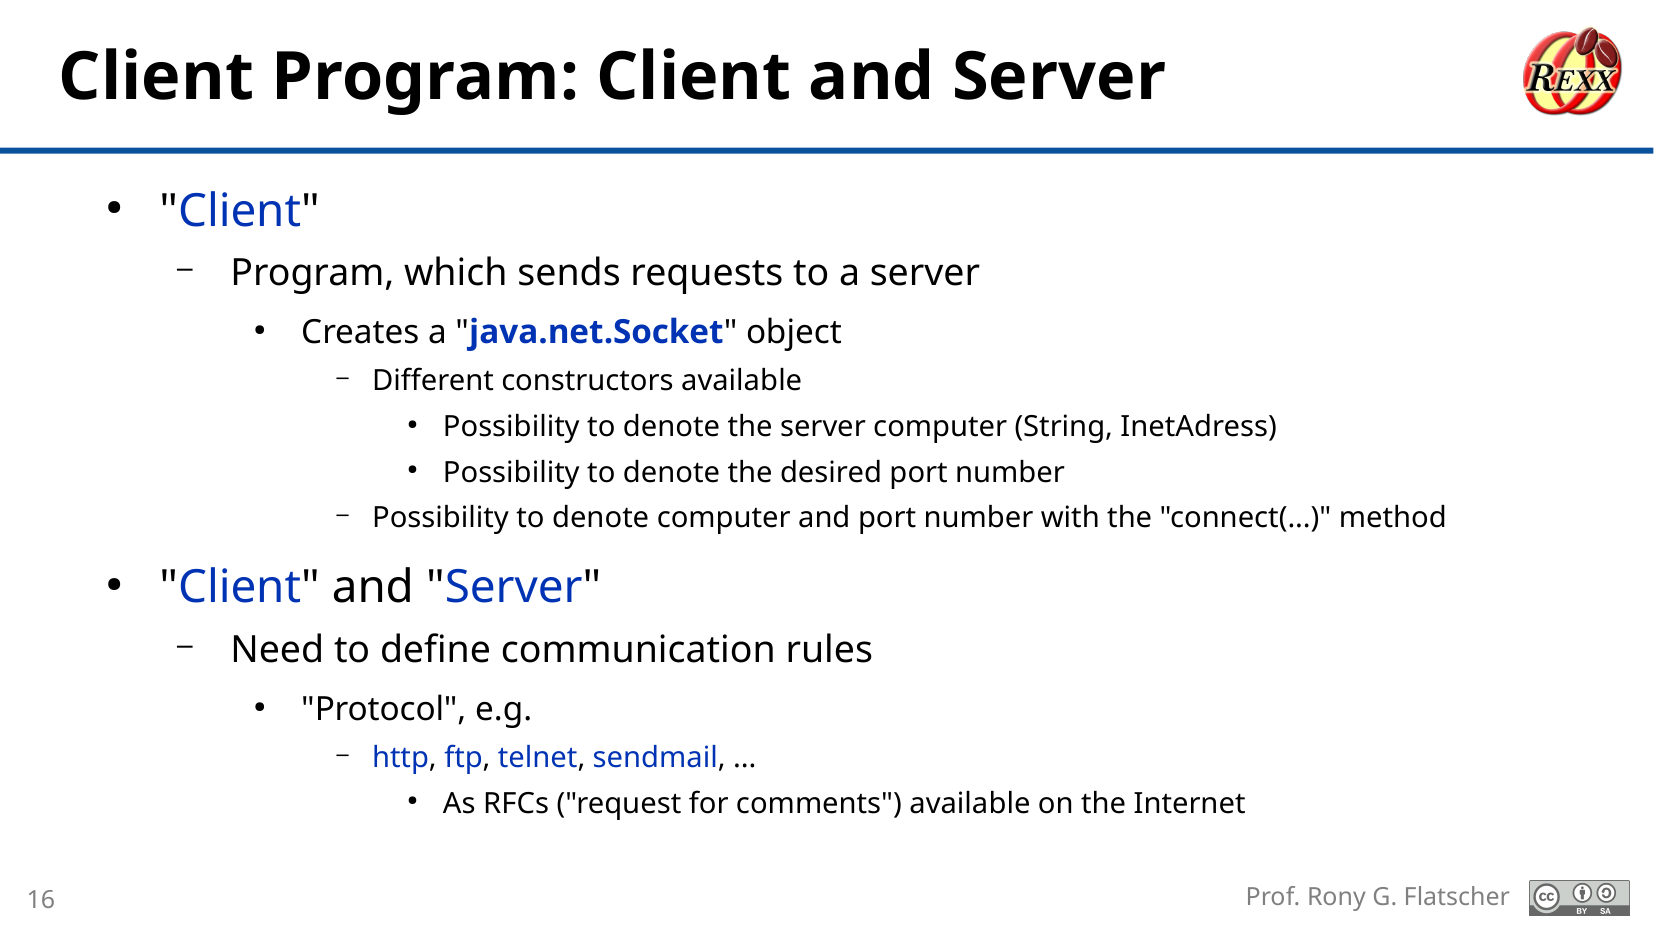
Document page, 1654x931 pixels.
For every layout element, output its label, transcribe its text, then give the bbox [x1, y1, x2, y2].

title Client Program: Client and Server [0, 0, 1625, 148]
list "Client" Program, which sends requests to a server Creates a "java.net.Socket" object Different constructors available Possibility to denote the server computer (String, InetAdress) Possibility to denote the desired port number Possibility to denote computer and port number with the "connect(...)" method "Client" and "Server" Need to define communication rules "Protocol", e.g. http, ftp, telnet, sendmail, ... As RFCs ("request for comments") available on the Internet [88, 177, 1577, 857]
